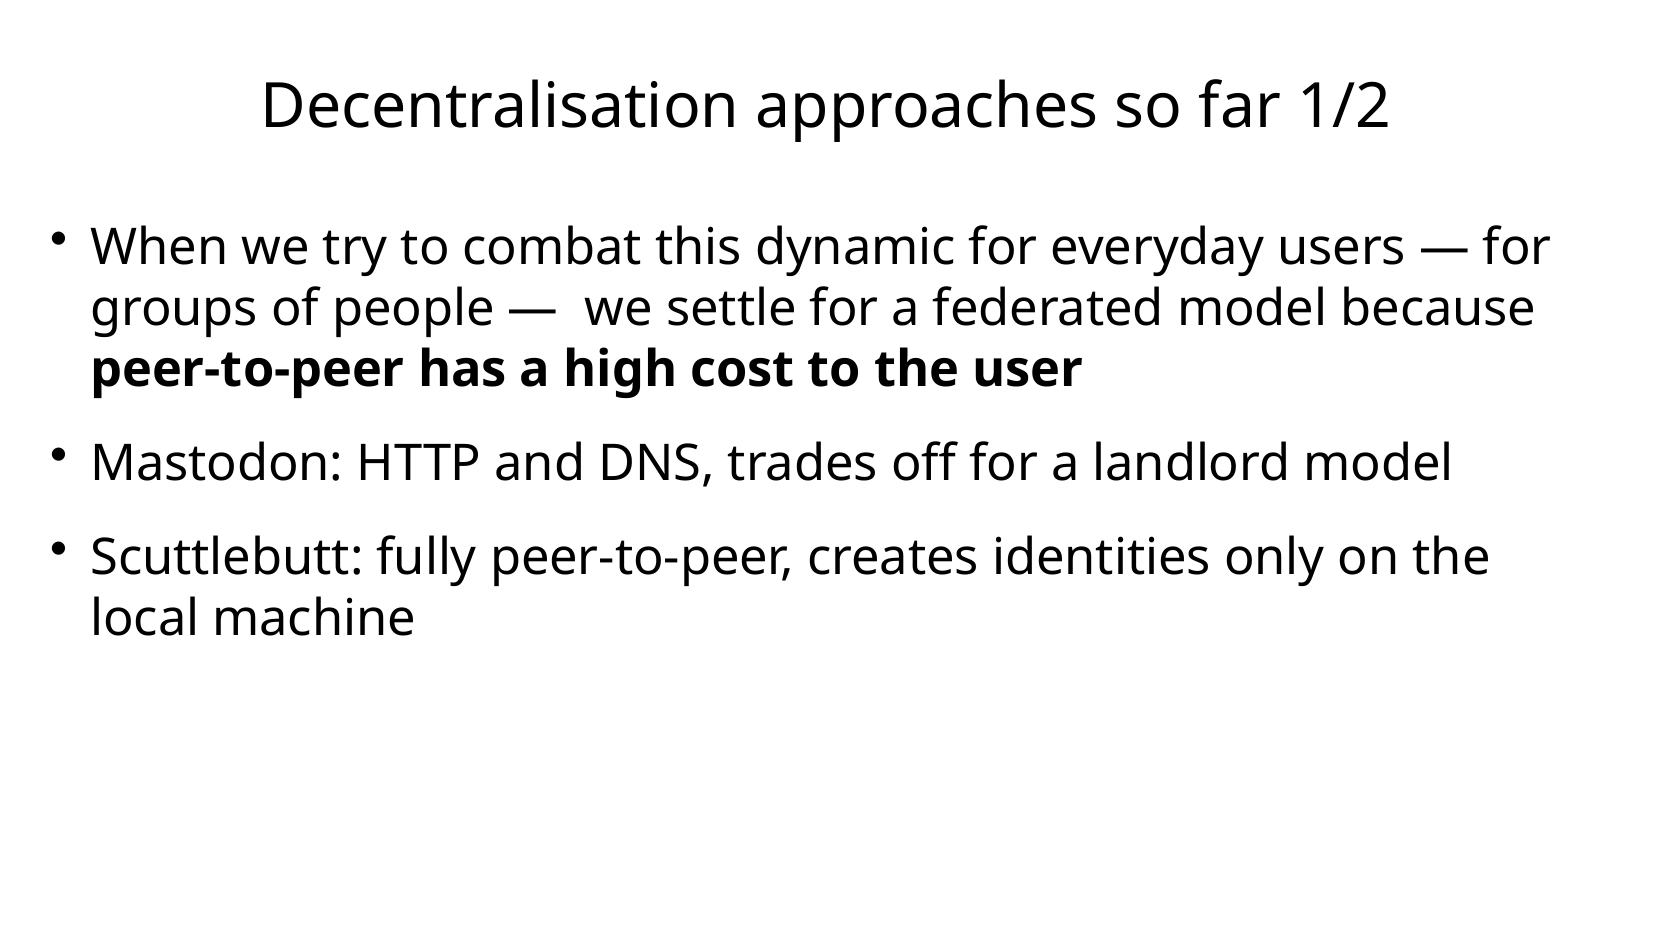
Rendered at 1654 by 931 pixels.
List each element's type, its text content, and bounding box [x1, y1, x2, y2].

title Decentralisation approaches so far 1/2 [0, 0, 1654, 206]
text_box When we try to combat this dynamic for everyday users — for groups of people — we settle for a federated model because peer-to-peer has a high cost to the user Mastodon: HTTP and DNS, trades off for a landlord model Scuttlebutt: fully peer-to-peer, creates identities only on the local machine [41, 205, 1612, 660]
